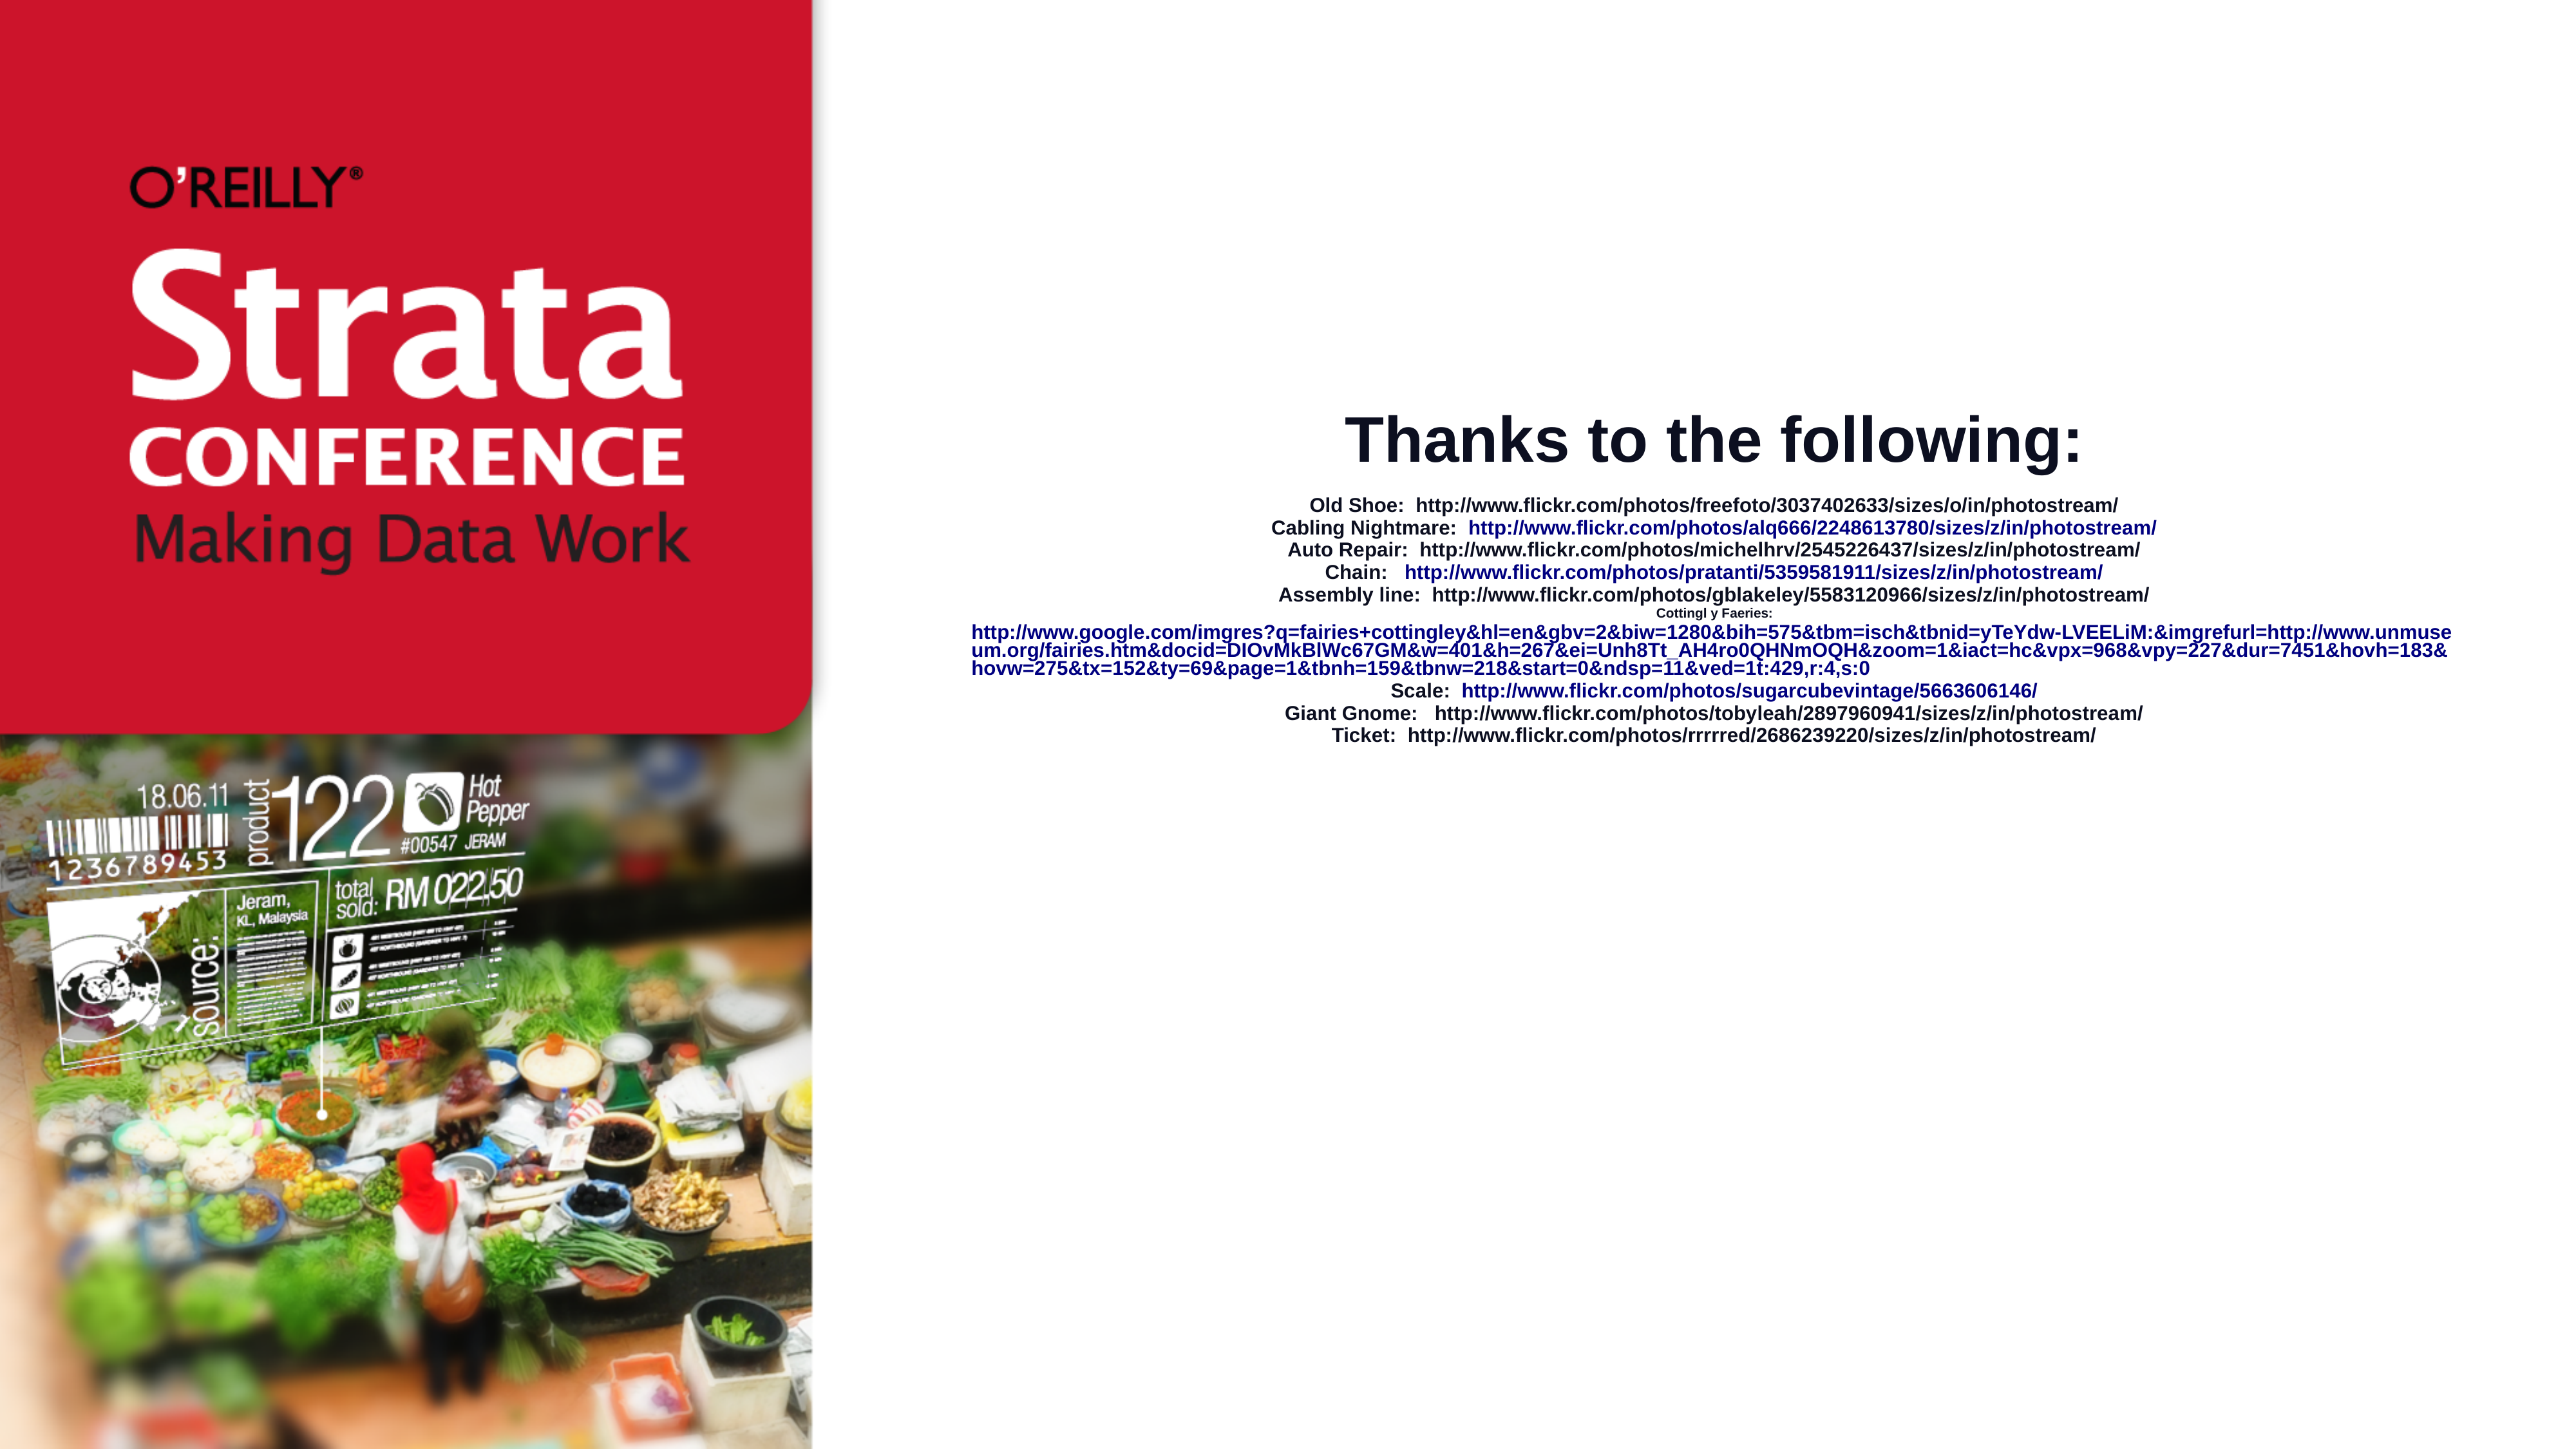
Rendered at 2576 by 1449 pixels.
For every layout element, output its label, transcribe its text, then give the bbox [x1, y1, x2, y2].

picture [0, 0, 2576, 1449]
list Thanks to the following: Old Shoe: http://www.flickr.com/photos/freefoto/3037402633/sizes/o/in/photostream/ Cabling Nightmare: http://www.flickr.com/photos/alq666/2248613780/sizes/z/in/photostream/ Auto Repair: http://www.flickr.com/photos/michelhrv/2545226437/sizes/z/in/photostream/ Chain: http://www.flickr.com/photos/pratanti/5359581911/sizes/z/in/photostream/ Assembly line: http://www.flickr.com/photos/gblakeley/5583120966/sizes/z/in/photostream/ Cottingl y Faeries:http://www.google.com/imgres?q=fairies+cottingley&hl=en&gbv=2&biw=1280&bih=575&tbm=isch&tbnid=yTeYdw-LVEELiM:&imgrefurl=http://www.unmuseum.org/fairies.htm&docid=DIOvMkBlWc67GM&w=401&h=267&ei=Unh8Tt_AH4ro0QHNmOQH&zoom=1&iact=hc&vpx=968&vpy=227&dur=7451&hovh=183&hovw=275&tx=152&ty=69&page=1&tbnh=159&tbnw=218&start=0&ndsp=11&ved=1t:429,r:4,s:0 Scale: http://www.flickr.com/photos/sugarcubevintage/5663606146/ Giant Gnome: http://www.flickr.com/photos/tobyleah/2897960941/sizes/z/in/photostream/ Ticket: http://www.flickr.com/photos/rrrrred/2686239220/sizes/z/in/photostream/ [966, 399, 2464, 1377]
title [957, 46, 2361, 909]
